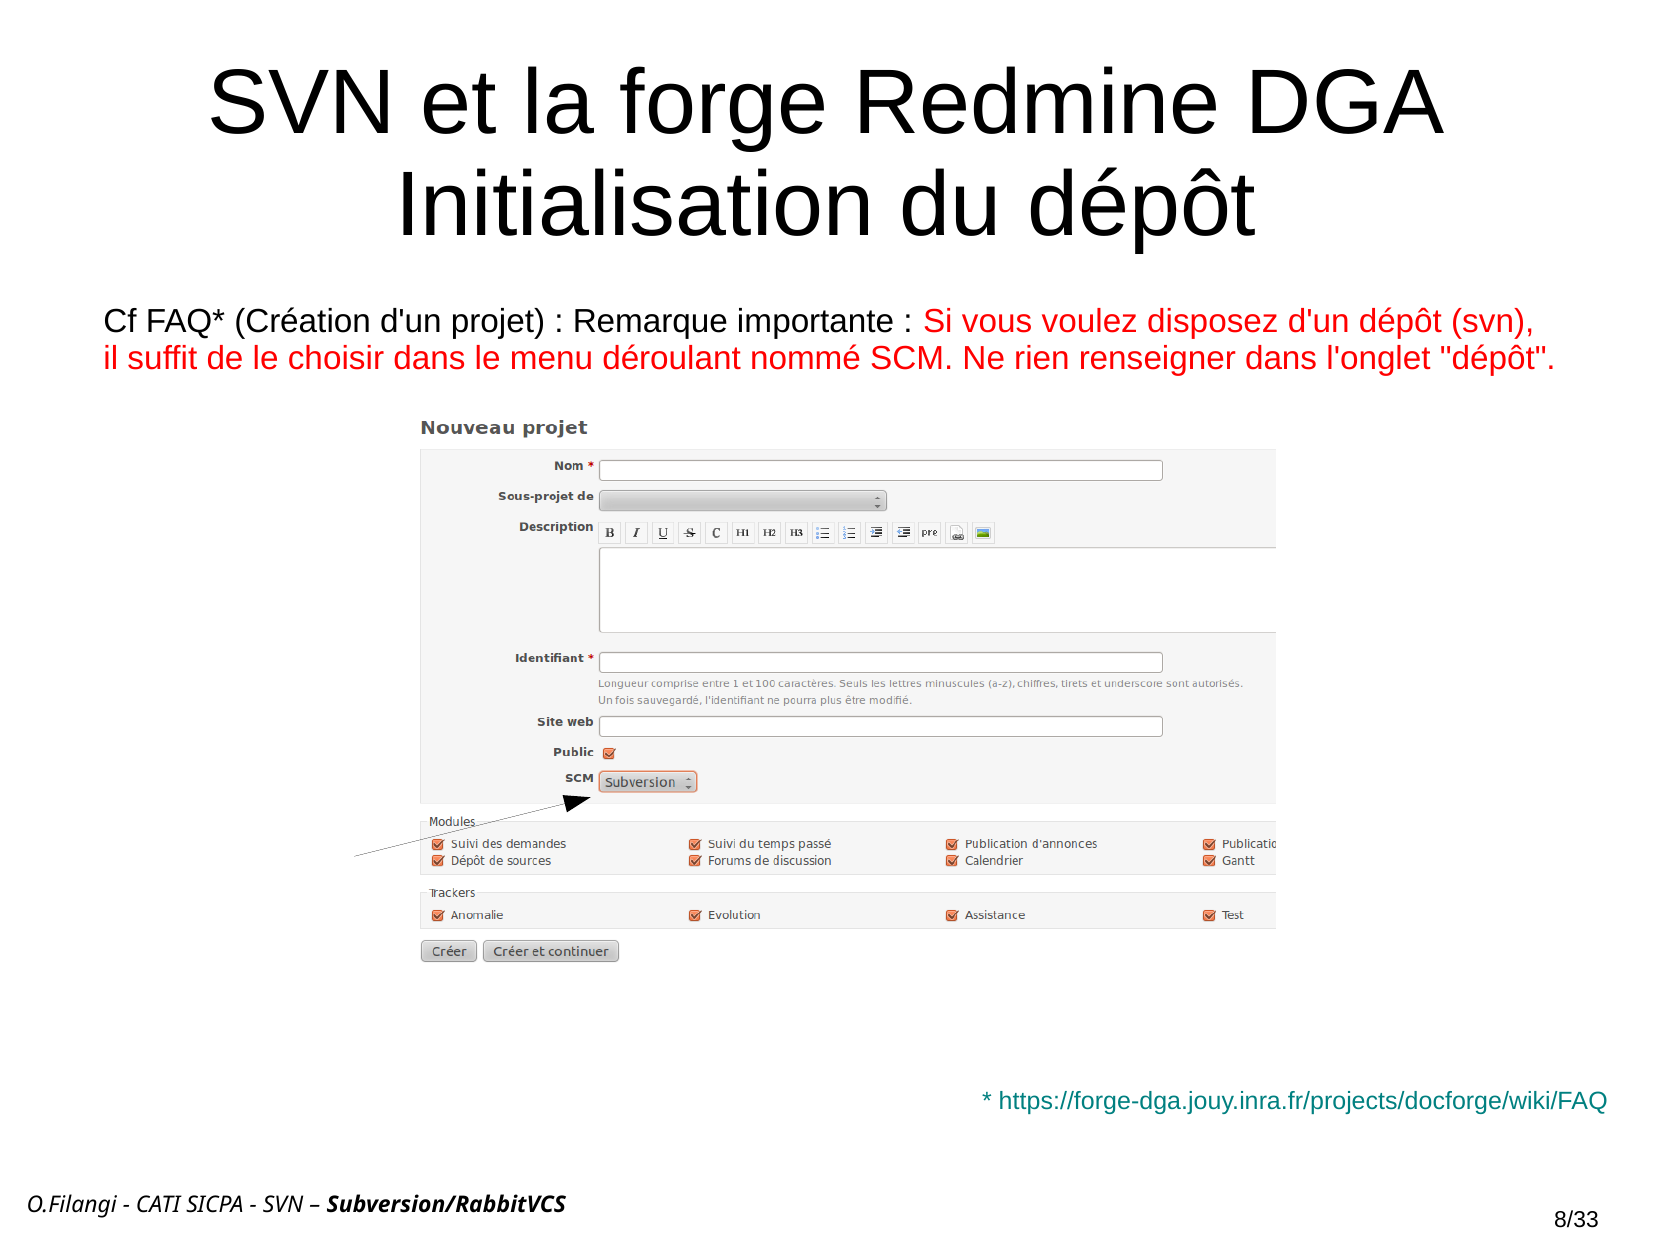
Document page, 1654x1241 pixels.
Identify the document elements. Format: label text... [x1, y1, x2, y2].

text_box Cf FAQ* (Création d'un projet) : Remarque importante : Si vous voulez disposez d'un dépôt (svn), il suffit de le choisir dans le menu déroulant nommé SCM. Ne rien renseigner dans l'onglet "dépôt". [88, 295, 1574, 385]
text_box 23/34 [1539, 1199, 1654, 1241]
picture [413, 413, 1276, 975]
text_box O.Filangi - CATI SICPA - SVN – Subversion/RabbitVCS [5, 1181, 611, 1227]
title SVN et la forge Redmine DGA Initialisation du dépôt [82, 49, 1571, 257]
text_box * https://forge-dga.jouy.inra.fr/projects/docforge/wiki/FAQ [967, 1079, 1625, 1123]
